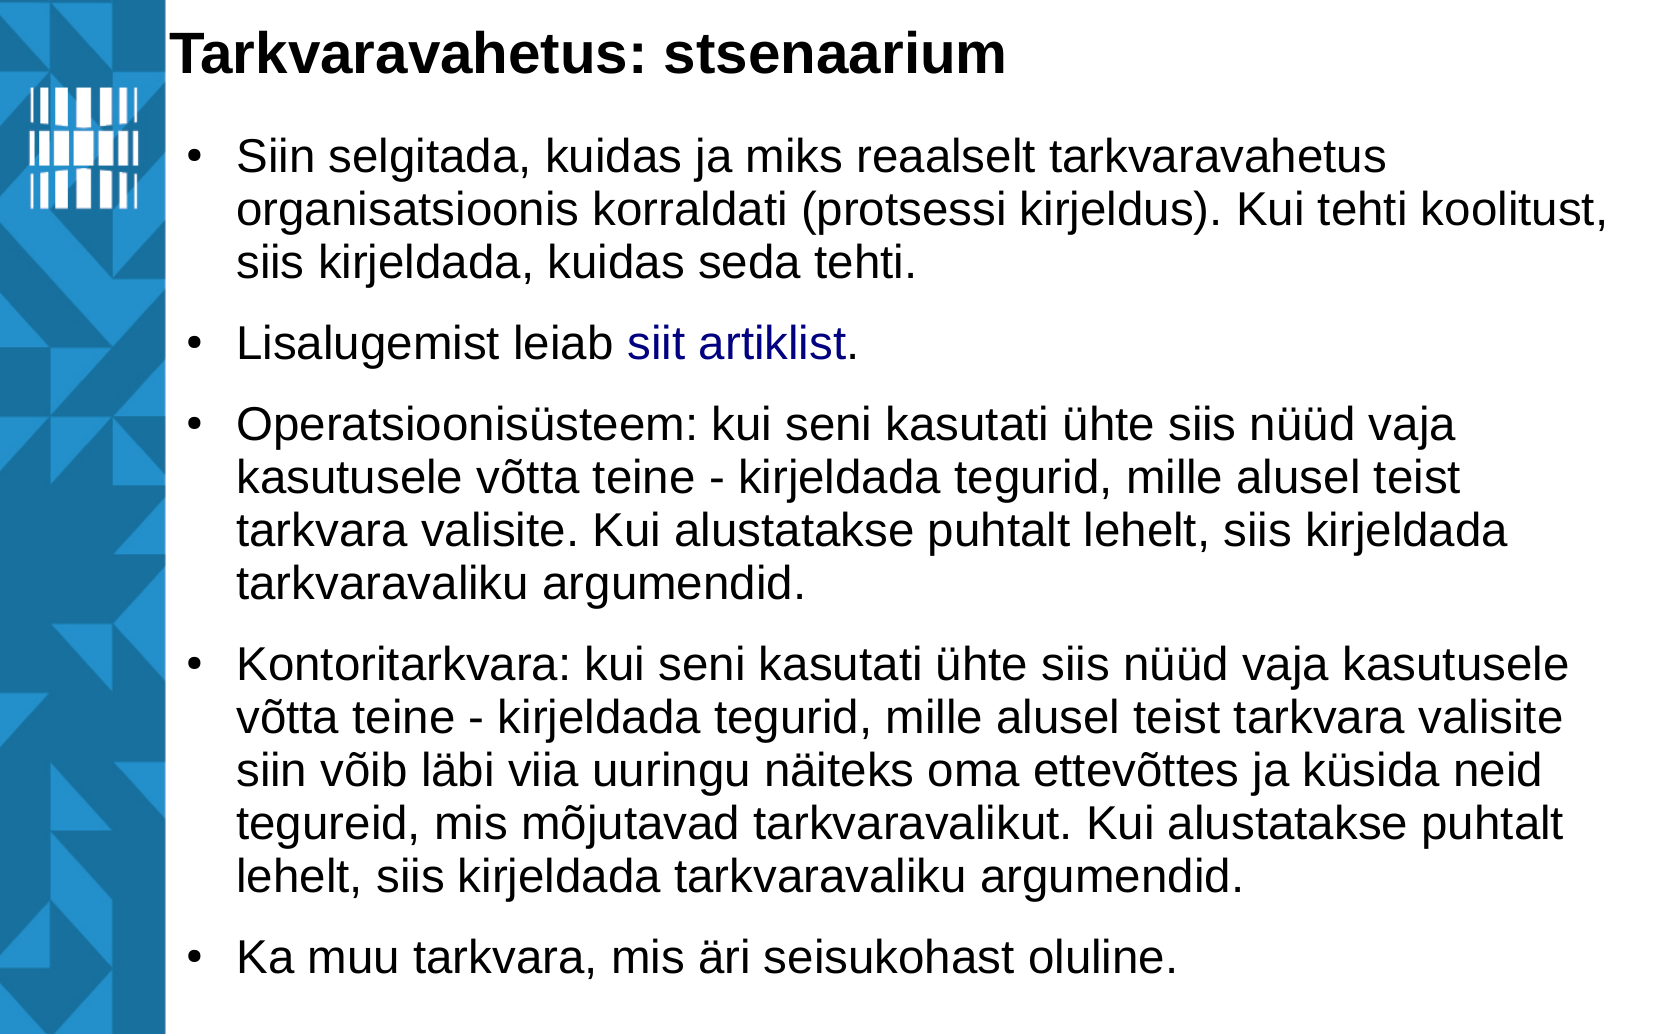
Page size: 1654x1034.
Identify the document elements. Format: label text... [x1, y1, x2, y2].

list Siin selgitada, kuidas ja miks reaalselt tarkvaravahetus organisatsioonis korraldati (protsessi kirjeldus). Kui tehti koolitust, siis kirjeldada, kuidas seda tehti. Lisalugemist leiab siit artiklist. Operatsioonisüsteem: kui seni kasutati ühte siis nüüd vaja kasutusele võtta teine - kirjeldada tegurid, mille alusel teist tarkvara valisite. Kui alustatakse puhtalt lehelt, siis kirjeldada tarkvaravaliku argumendid. Kontoritarkvara: kui seni kasutati ühte siis nüüd vaja kasutusele võtta teine - kirjeldada tegurid, mille alusel teist tarkvara valisite siin võib läbi viia uuringu näiteks oma ettevõttes ja küsida neid tegureid, mis mõjutavad tarkvaravalikut. Kui alustatakse puhtalt lehelt, siis kirjeldada tarkvaravaliku argumendid. Ka muu tarkvara, mis äri seisukohast oluline. [169, 129, 1630, 997]
title Tarkvaravahetus: stsenaarium [169, 11, 1571, 95]
